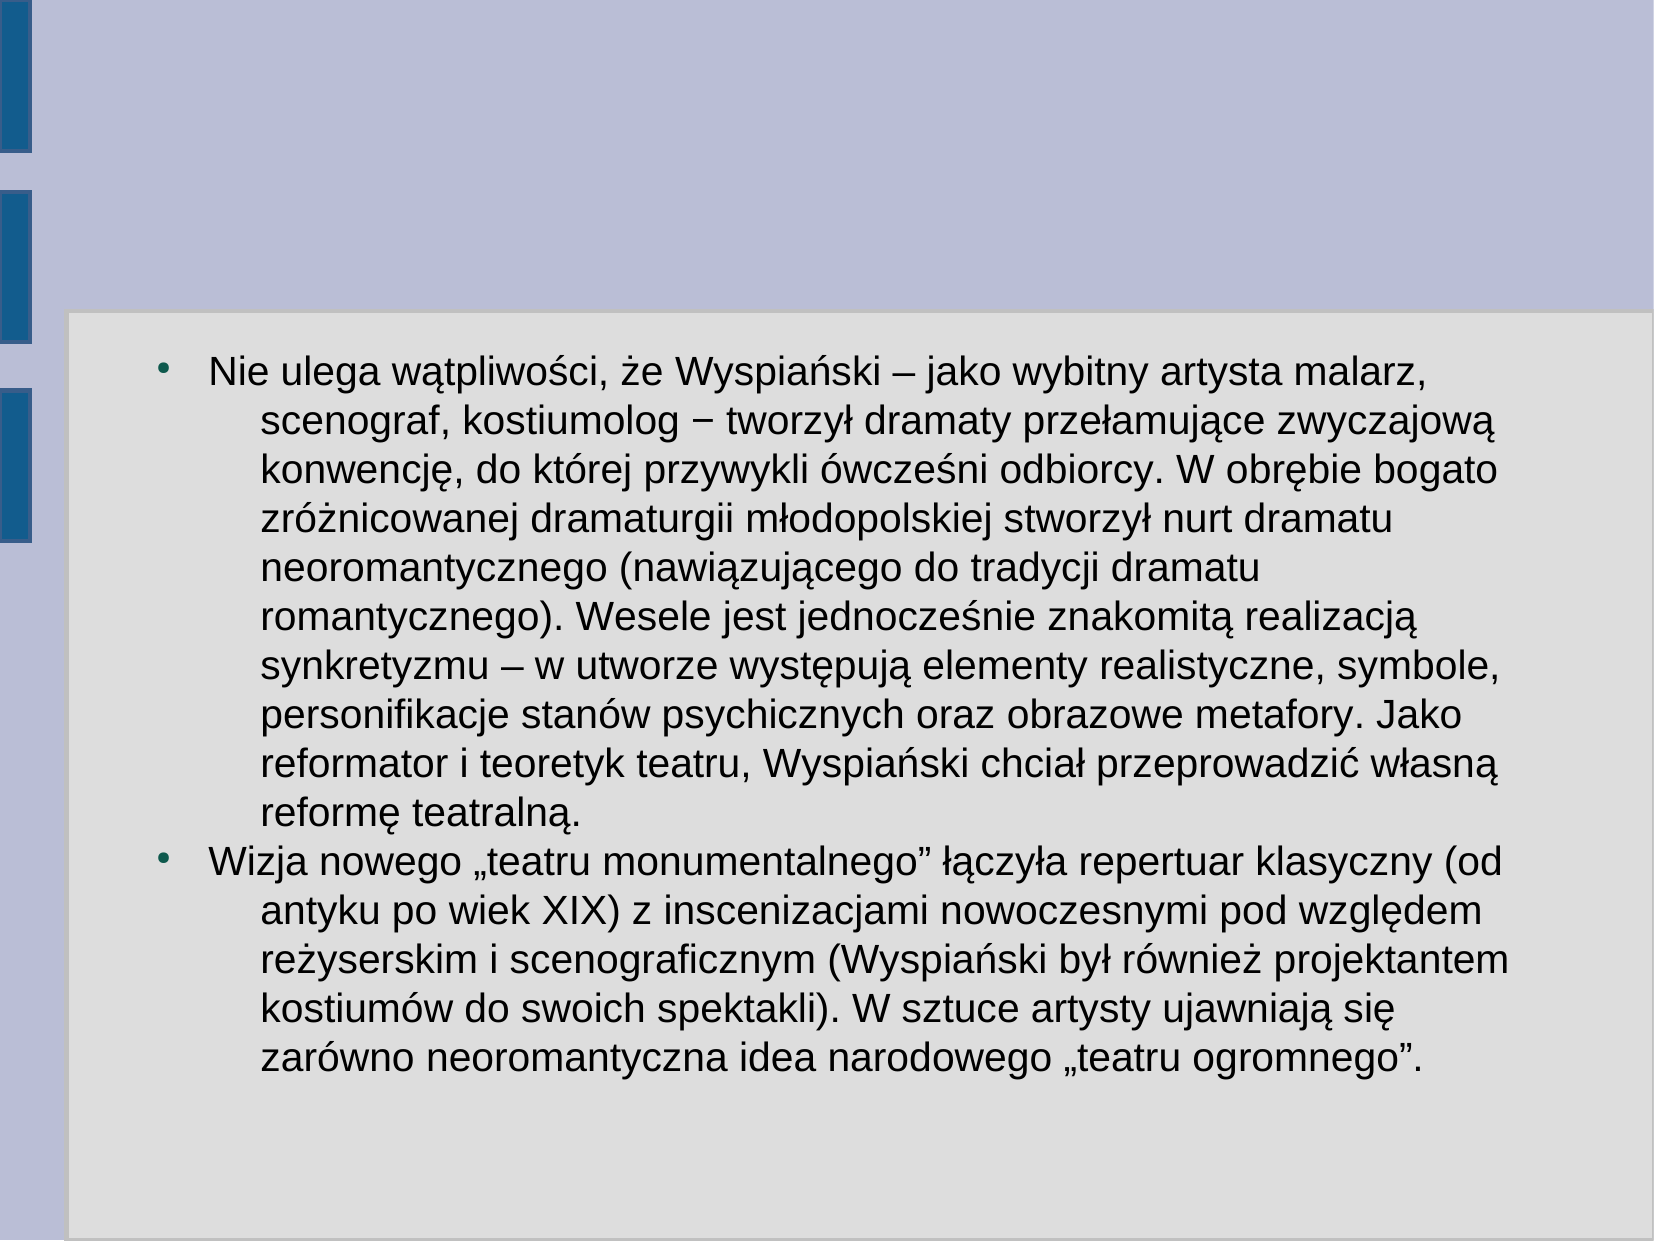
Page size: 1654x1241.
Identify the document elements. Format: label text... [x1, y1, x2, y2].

list Nie ulega wątpliwości, że Wyspiański – jako wybitny artysta malarz, scenograf, kostiumolog − tworzył dramaty przełamujące zwyczajową konwencję, do której przywykli ówcześni odbiorcy. W obrębie bogato zróżnicowanej dramaturgii młodopolskiej stworzył nurt dramatu neoromantycznego (nawiązującego do tradycji dramatu romantycznego). Wesele jest jednocześnie znakomitą realizacją synkretyzmu – w utworze występują elementy realistyczne, symbole, personifikacje stanów psychicznych oraz obrazowe metafory. Jako reformator i teoretyk teatru, Wyspiański chciał przeprowadzić własną reformę teatralną. Wizja nowego „teatru monumentalnego” łączyła repertuar klasyczny (od antyku po wiek XIX) z inscenizacjami nowoczesnymi pod względem reżyserskim i scenograficznym (Wyspiański był również projektantem kostiumów do swoich spektakli). W sztuce artysty ujawniają się zarówno neoromantyczna idea narodowego „teatru ogromnego”. [121, 344, 1534, 1127]
